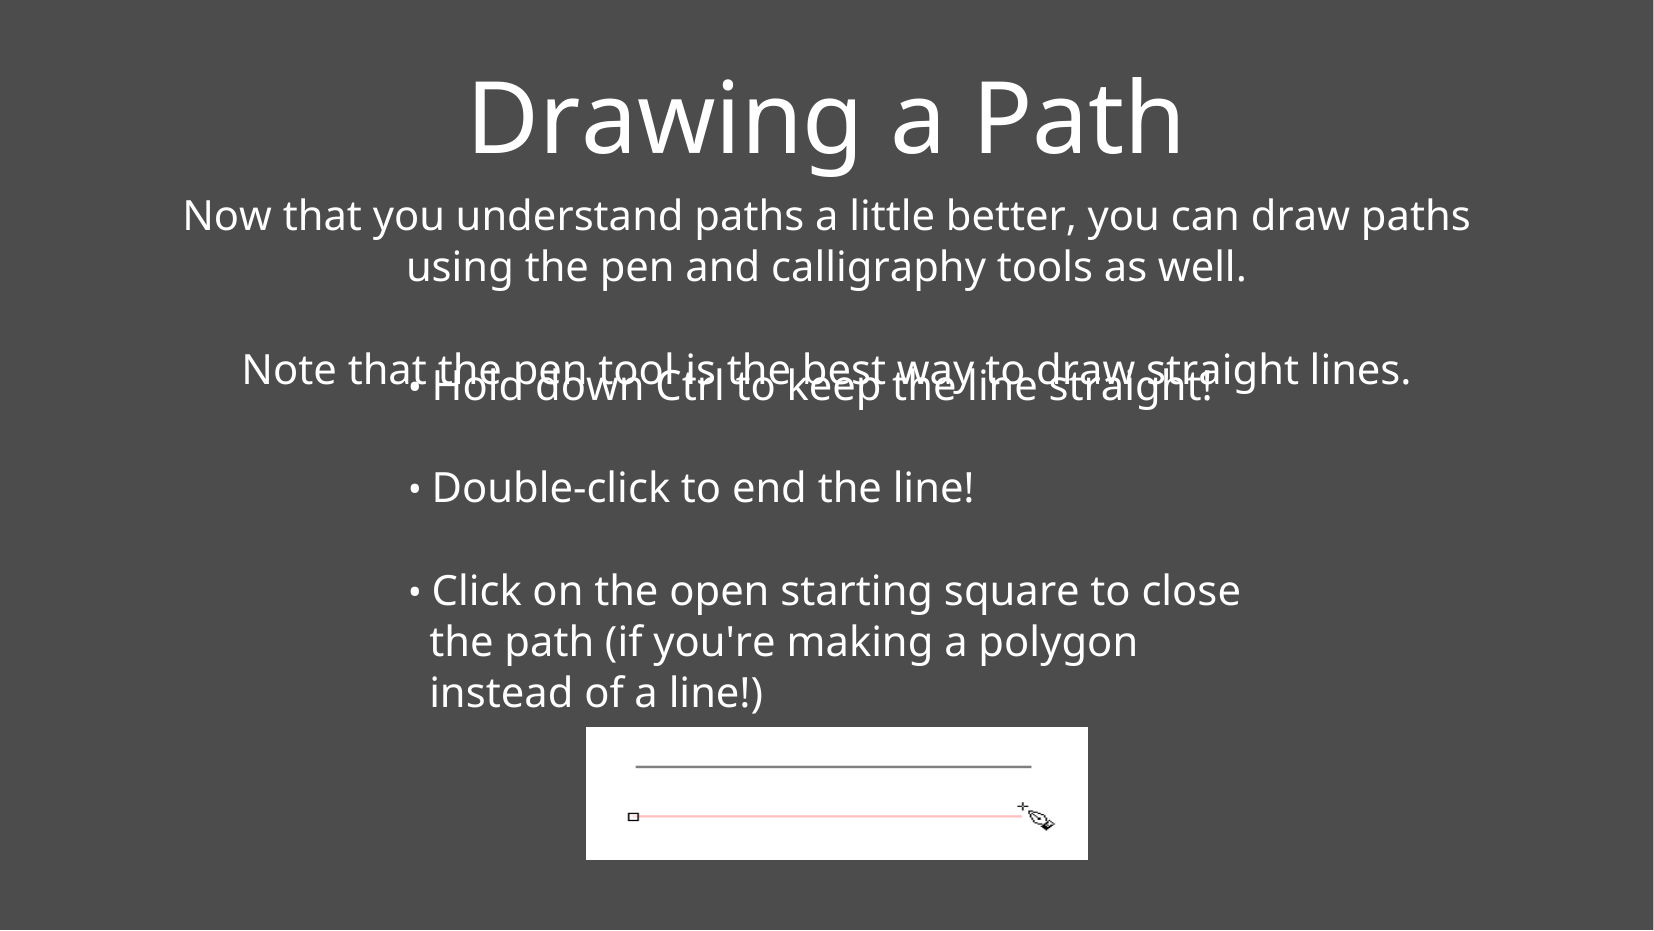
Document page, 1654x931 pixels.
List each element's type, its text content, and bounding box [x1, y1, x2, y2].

title Now that you understand paths a little better, you can draw paths using the pen and calligraphy tools as well. Note that the pen tool is the best way to draw straight lines. [132, 197, 1521, 387]
picture [586, 727, 1088, 860]
title • Hold down Ctrl to keep the line straight! • Double-click to end the line! • Click on the open starting square to close the path (if you're making a polygon instead of a line!) [407, 375, 1346, 702]
title Drawing a Path [76, 27, 1578, 224]
